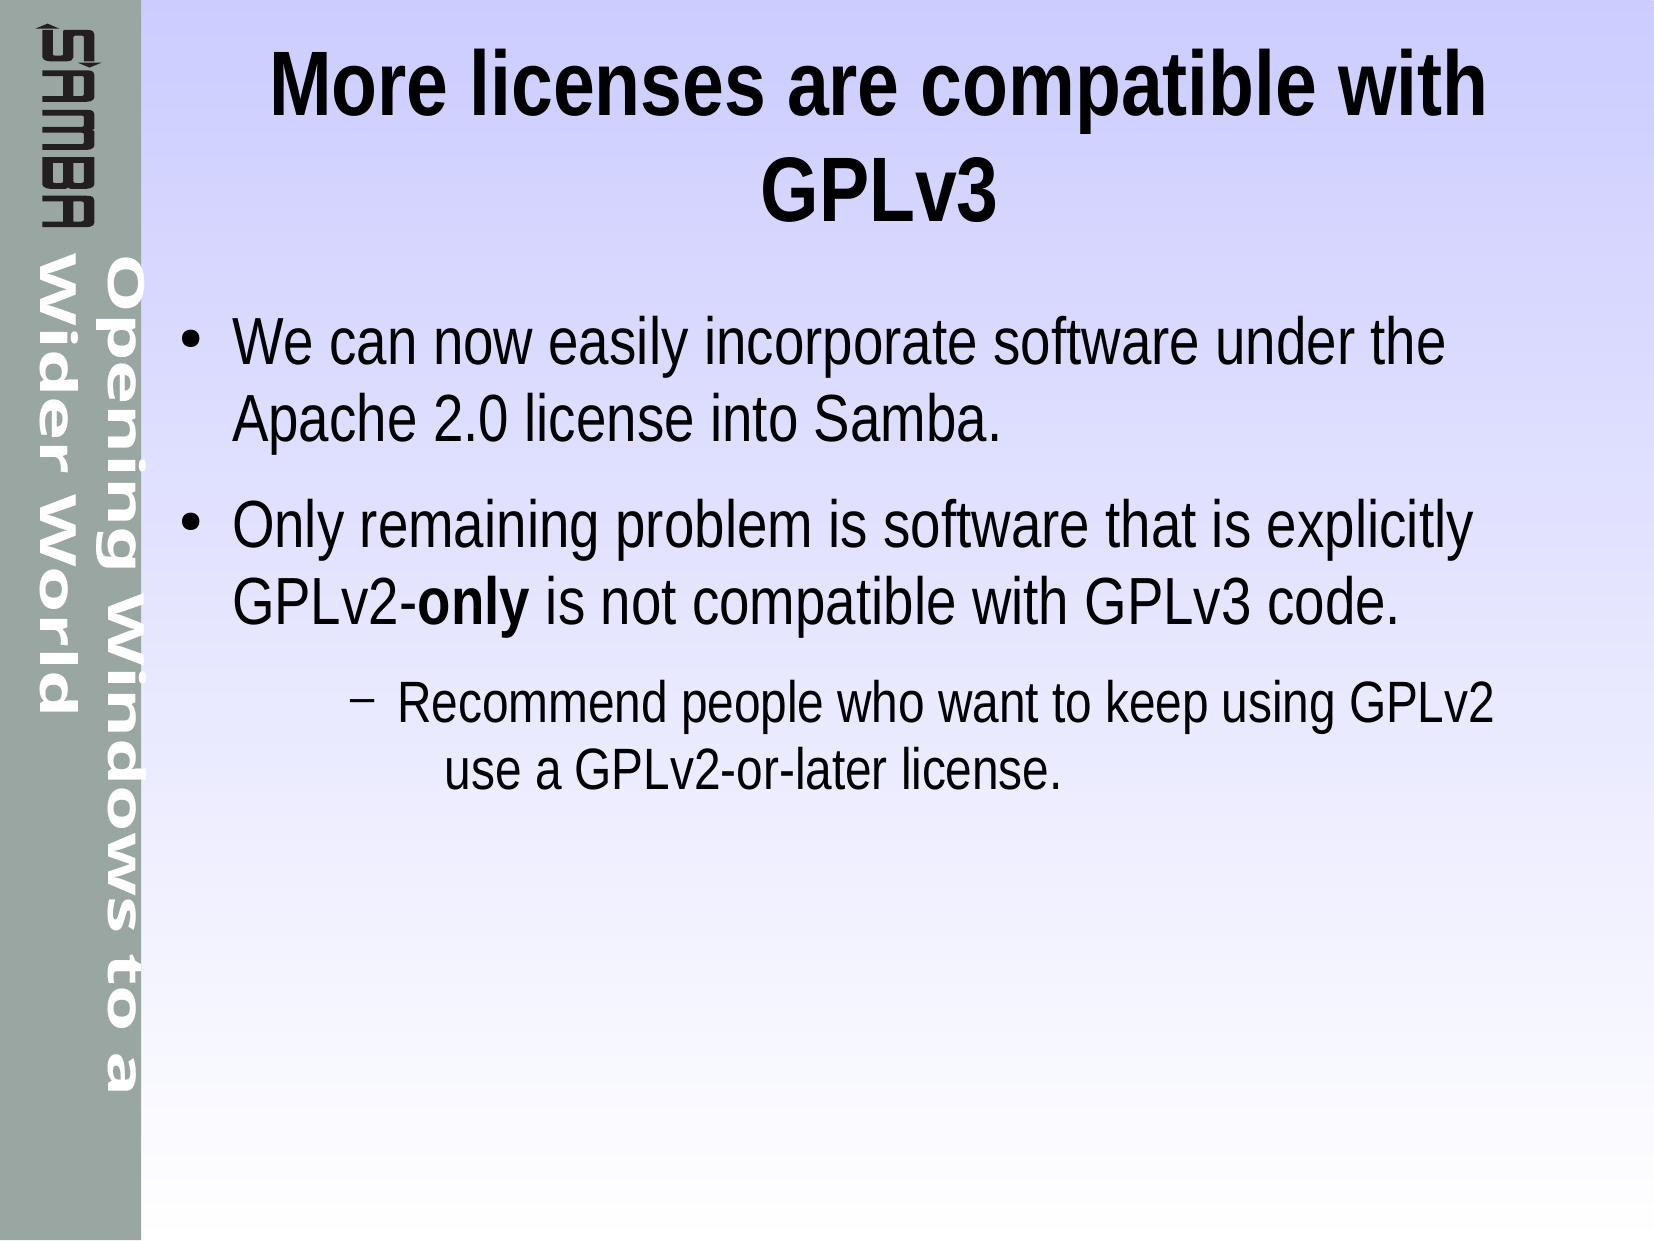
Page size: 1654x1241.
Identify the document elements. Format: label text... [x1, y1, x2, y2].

list We can now easily incorporate software under the Apache 2.0 license into Samba. Only remaining problem is software that is explicitly GPLv2-only is not compatible with GPLv3 code. Recommend people who want to keep using GPLv2 use a GPLv2-or-later license. [161, 302, 1574, 1211]
title More licenses are compatible with GPLv3 [173, 28, 1586, 243]
